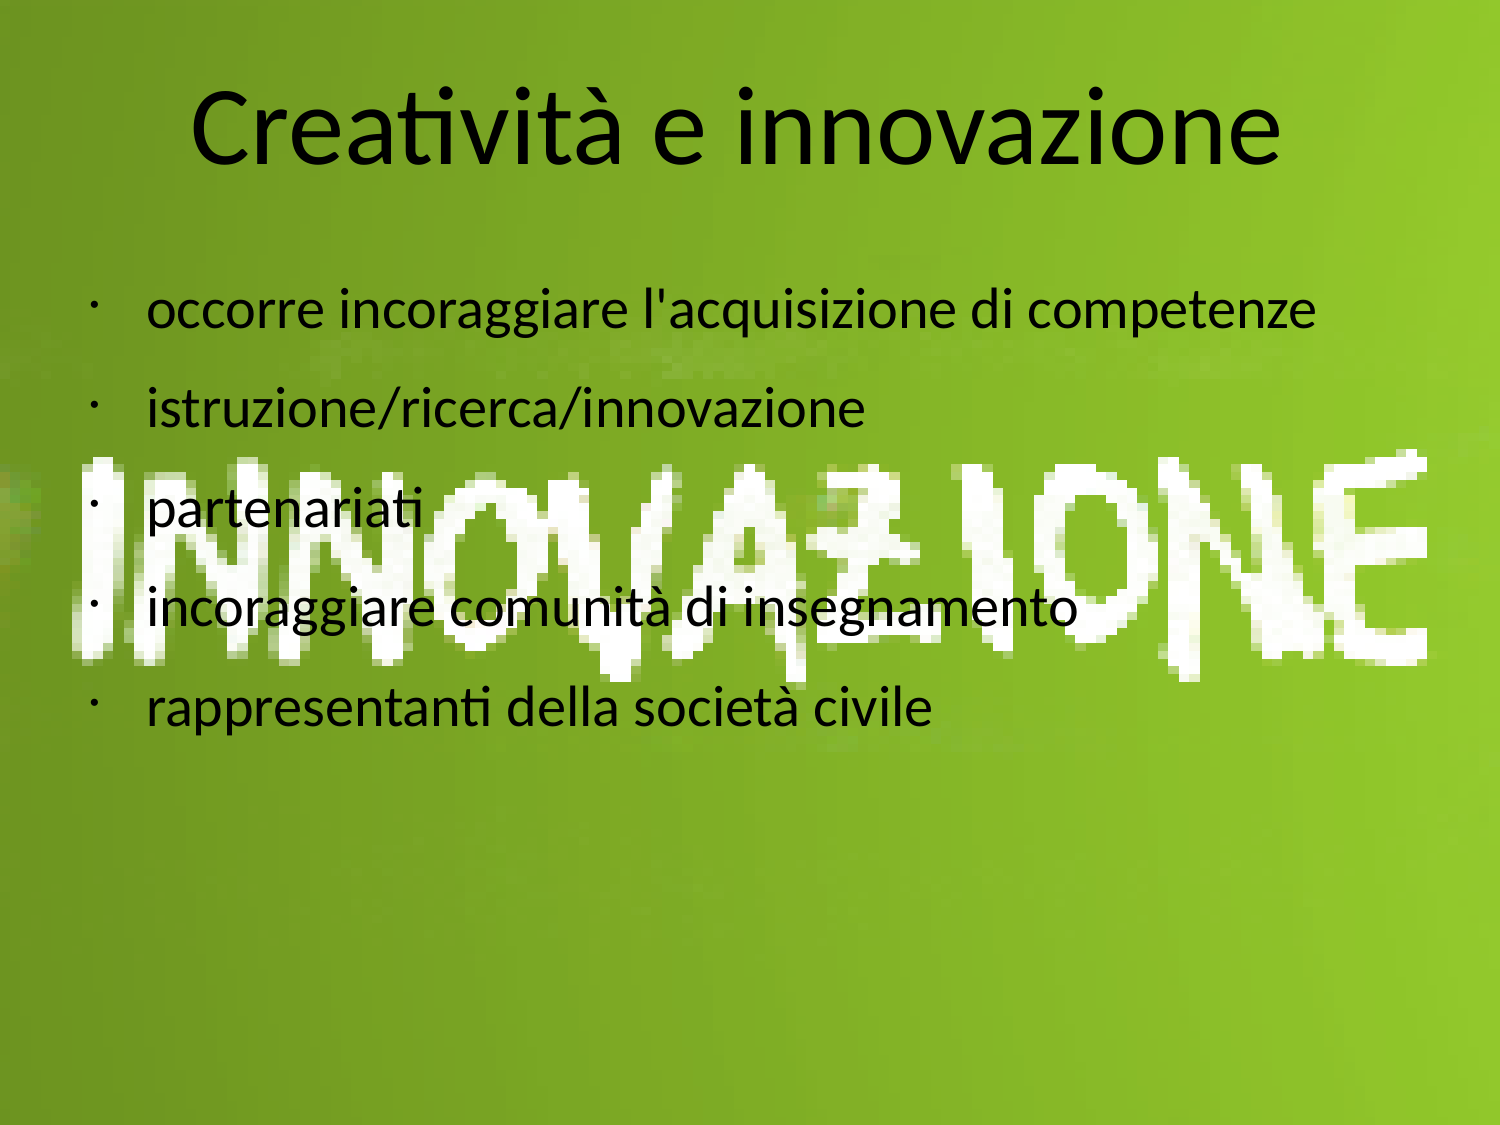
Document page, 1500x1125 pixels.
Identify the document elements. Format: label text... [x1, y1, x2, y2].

picture [0, 0, 1500, 1125]
list occorre incoraggiare l'acquisizione di competenze istruzione/ricerca/innovazione partenariati incoraggiare comunità di insegnamento rappresentanti della società civile [75, 262, 1425, 1005]
title Creatività e innovazione [75, 45, 1425, 233]
